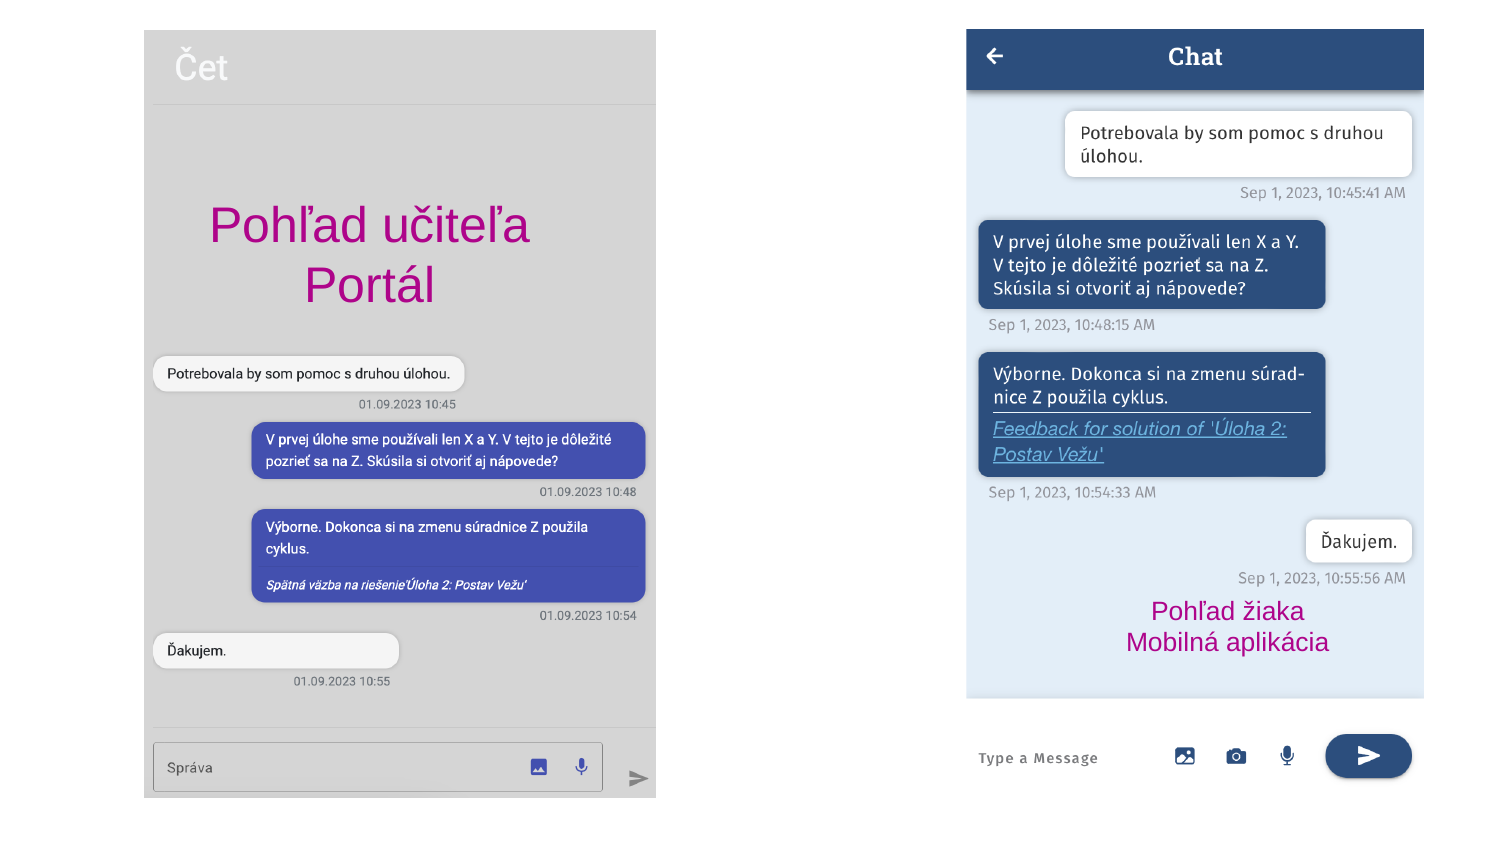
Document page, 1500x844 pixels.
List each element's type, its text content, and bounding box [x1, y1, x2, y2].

text_box Pohľad učiteľa Portál [58, 185, 681, 322]
picture [144, 30, 656, 185]
picture [966, 29, 1424, 813]
picture [144, 322, 656, 798]
title Pohľad žiaka Mobilná aplikácia [999, 578, 1457, 673]
